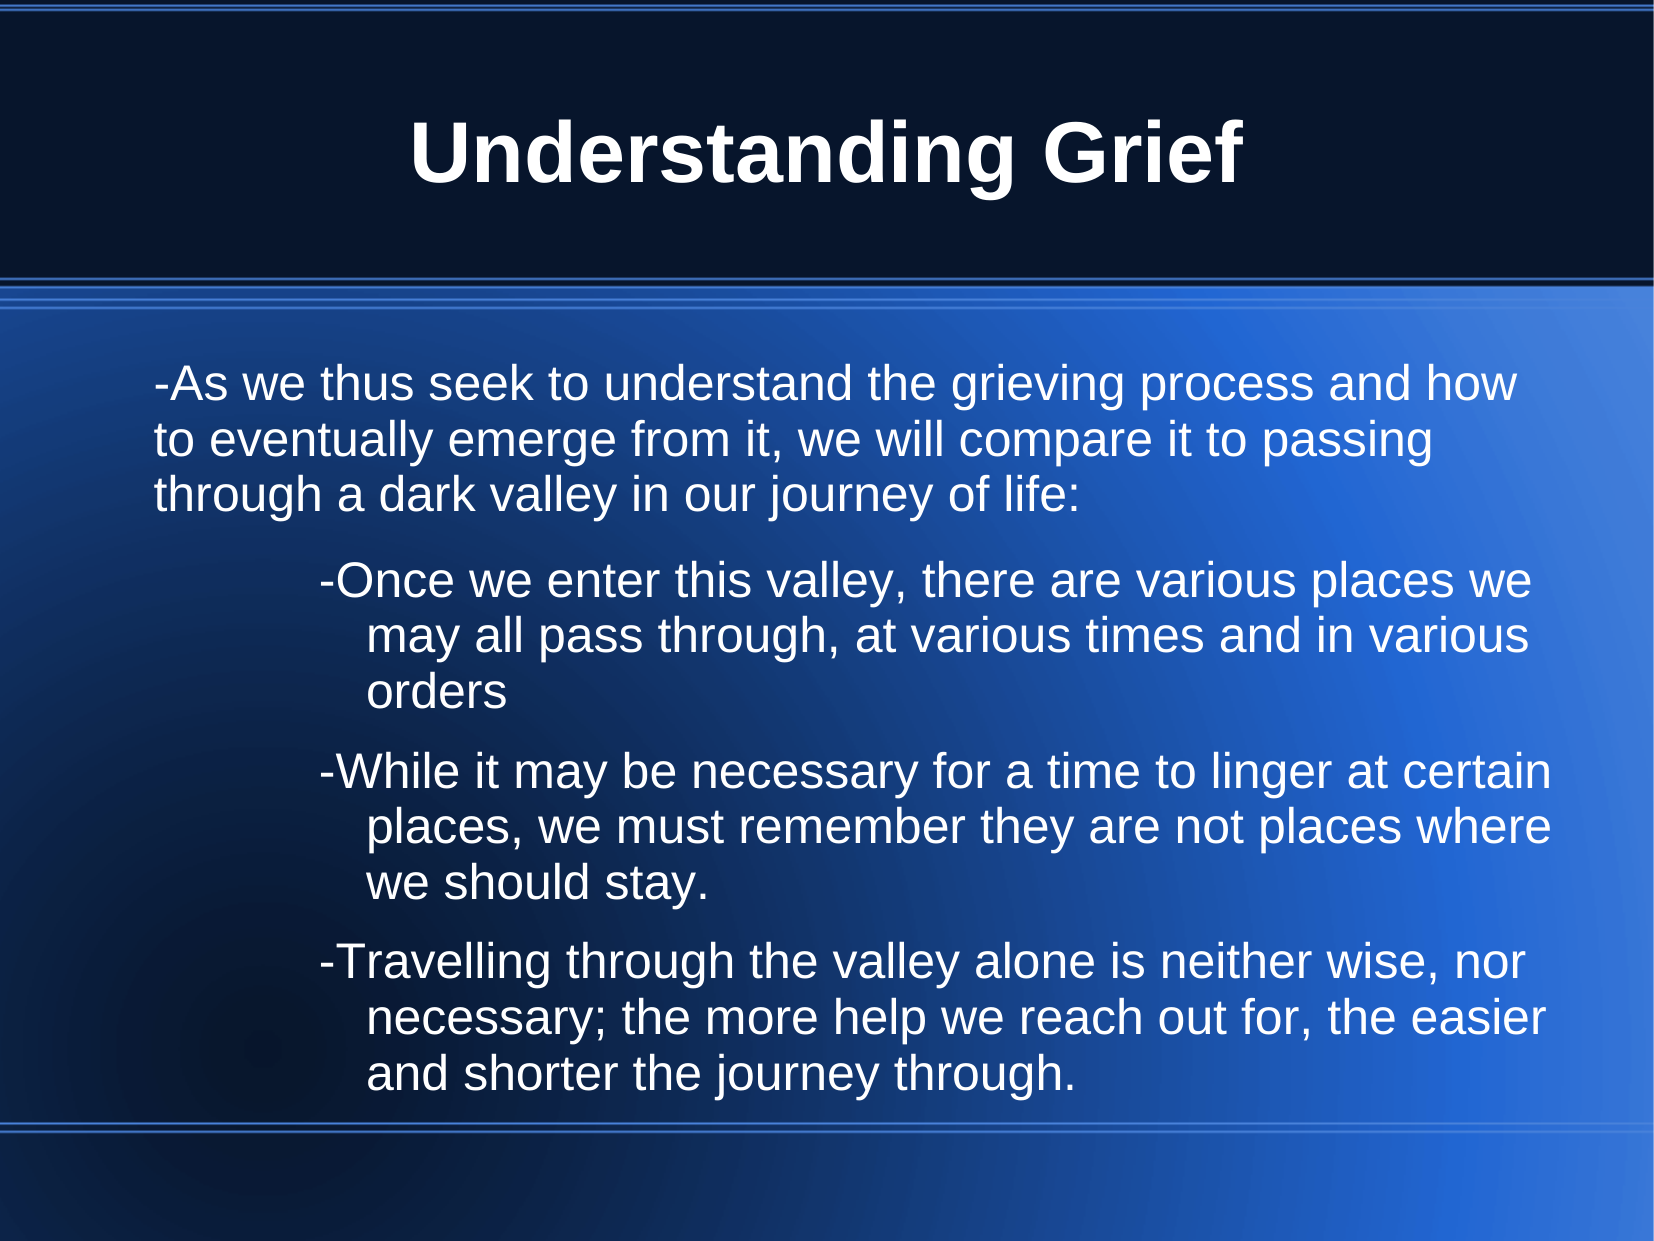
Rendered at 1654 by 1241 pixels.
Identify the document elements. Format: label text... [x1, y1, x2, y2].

list -As we thus seek to understand the grieving process and how to eventually emerge from it, we will compare it to passing through a dark valley in our journey of life: -Once we enter this valley, there are various places we may all pass through, at various times and in various orders -While it may be necessary for a time to linger at certain places, we must remember they are not places where we should stay. -Travelling through the valley alone is neither wise, nor necessary; the more help we reach out for, the easier and shorter the journey through. [82, 355, 1571, 1101]
picture [0, 0, 1654, 1241]
title Understanding Grief [82, 49, 1571, 257]
